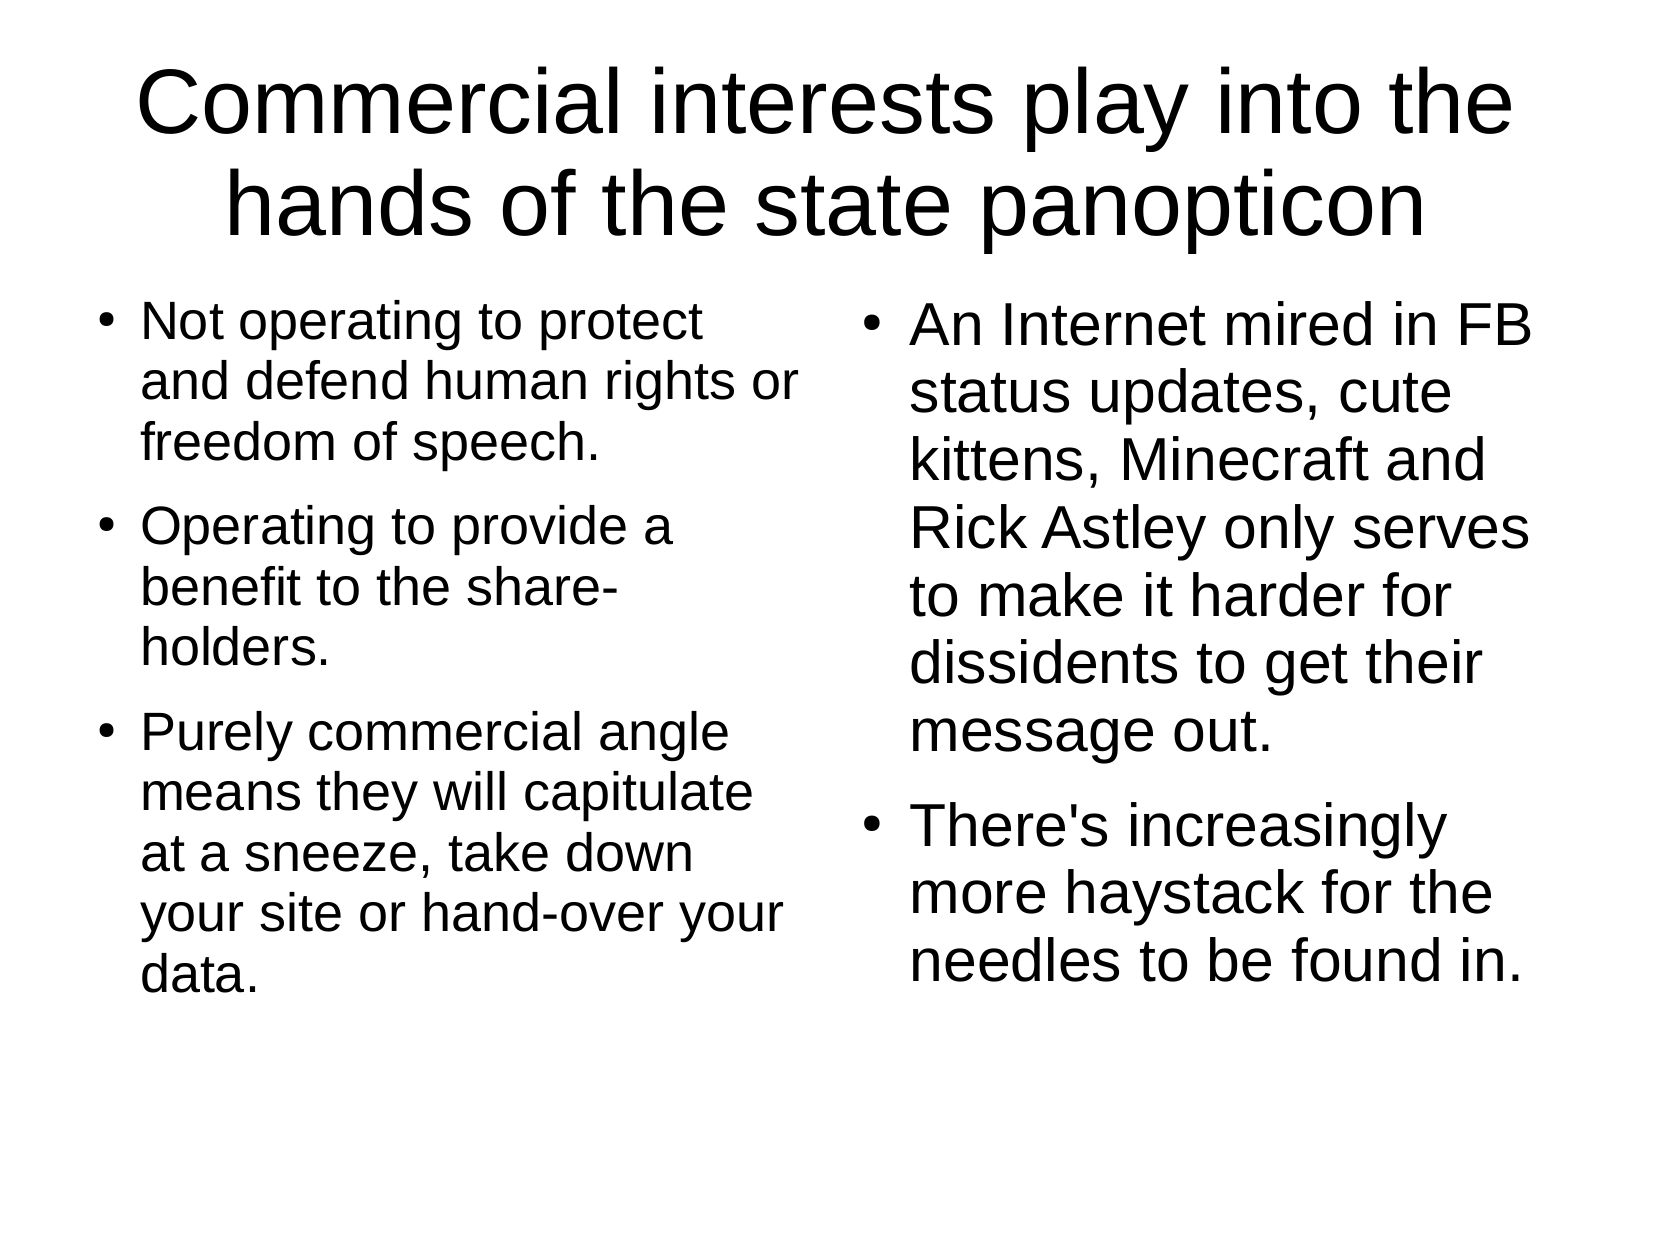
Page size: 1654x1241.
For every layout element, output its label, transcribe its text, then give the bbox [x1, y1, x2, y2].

list Not operating to protect and defend human rights or freedom of speech. Operating to provide a benefit to the share-holders. Purely commercial angle means they will capitulate at a sneeze, take down your site or hand-over your data. [82, 290, 809, 1010]
title Commercial interests play into the hands of the state panopticon [82, 49, 1571, 257]
list An Internet mired in FB status updates, cute kittens, Minecraft and Rick Astley only serves to make it harder for dissidents to get their message out. There's increasingly more haystack for the needles to be found in. [845, 290, 1572, 1010]
